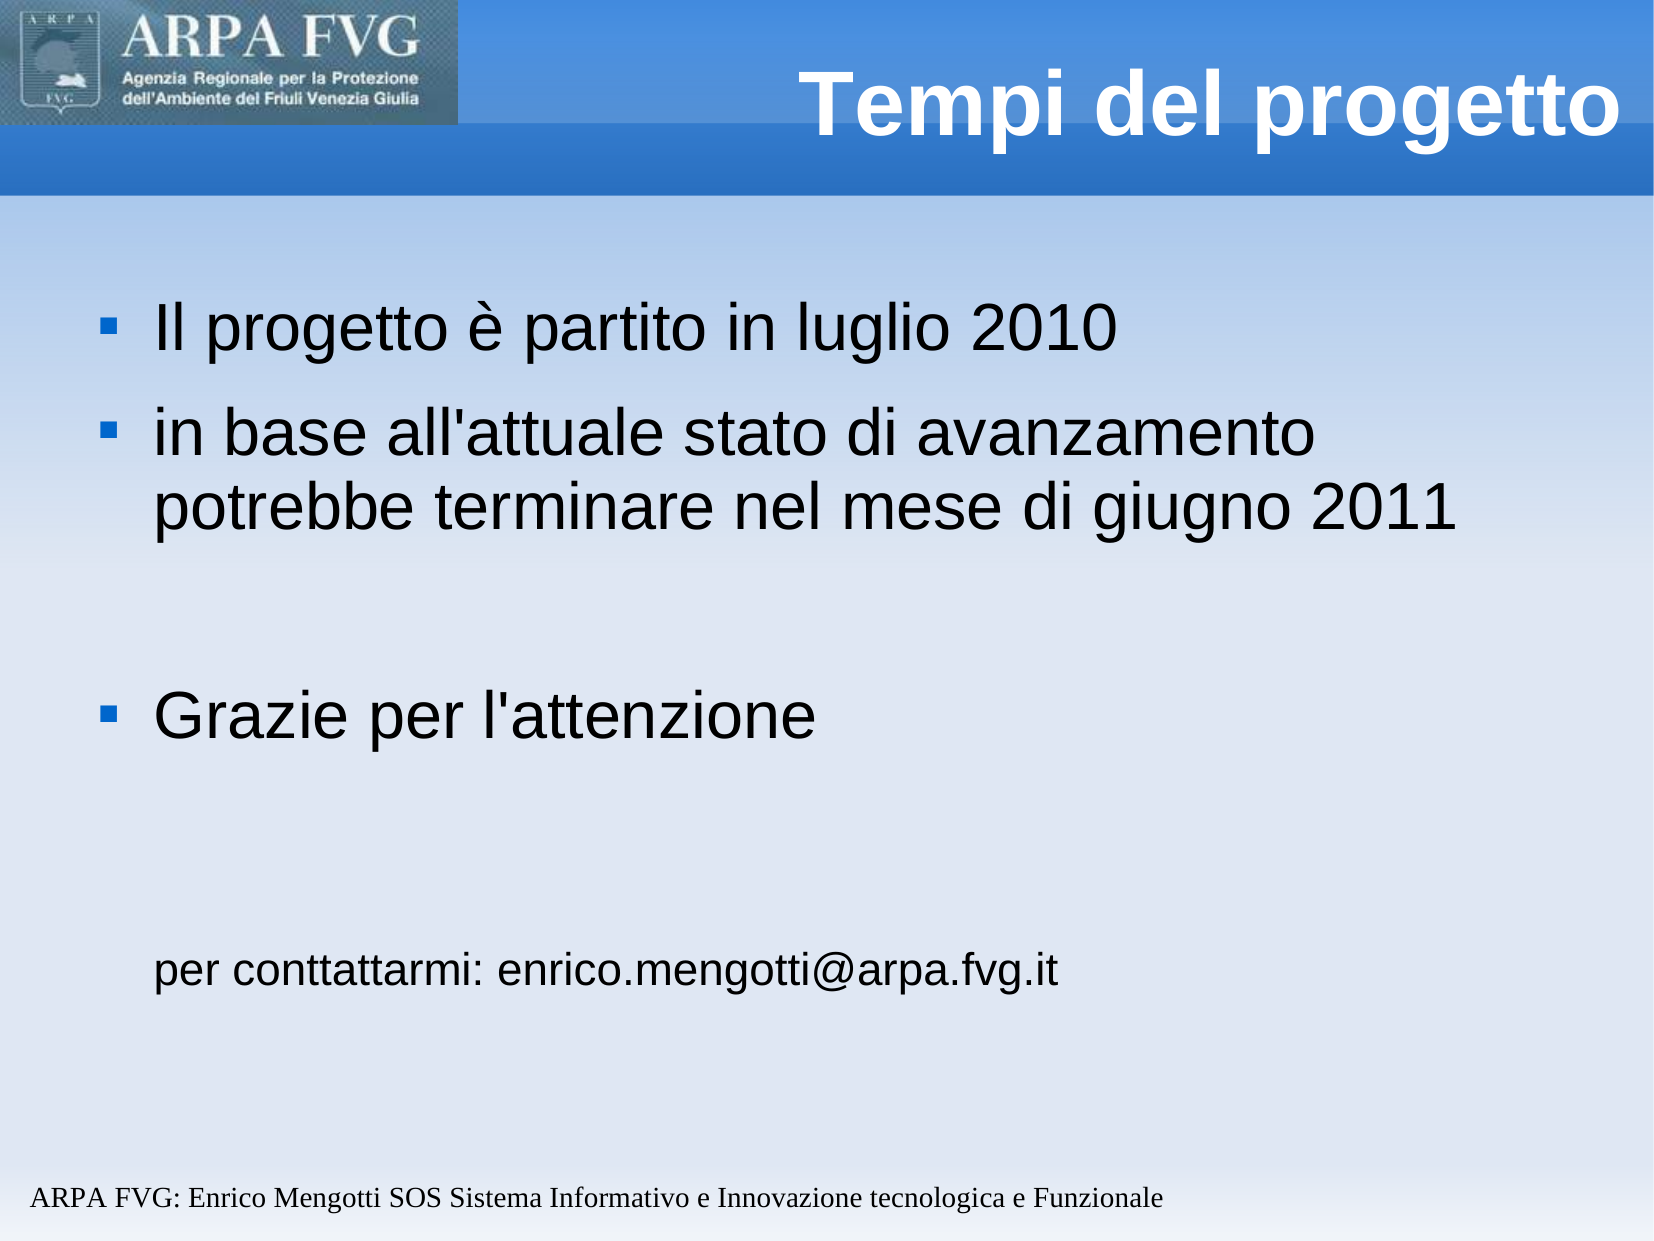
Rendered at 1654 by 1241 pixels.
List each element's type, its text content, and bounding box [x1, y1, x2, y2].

title Tempi del progetto [472, 0, 1625, 207]
picture [0, 0, 1654, 1241]
list Il progetto è partito in luglio 2010 in base all'attuale stato di avanzamento potrebbe terminare nel mese di giugno 2011 Grazie per l'attenzione per conttattarmi: enrico.mengotti@arpa.fvg.it [82, 290, 1571, 1109]
